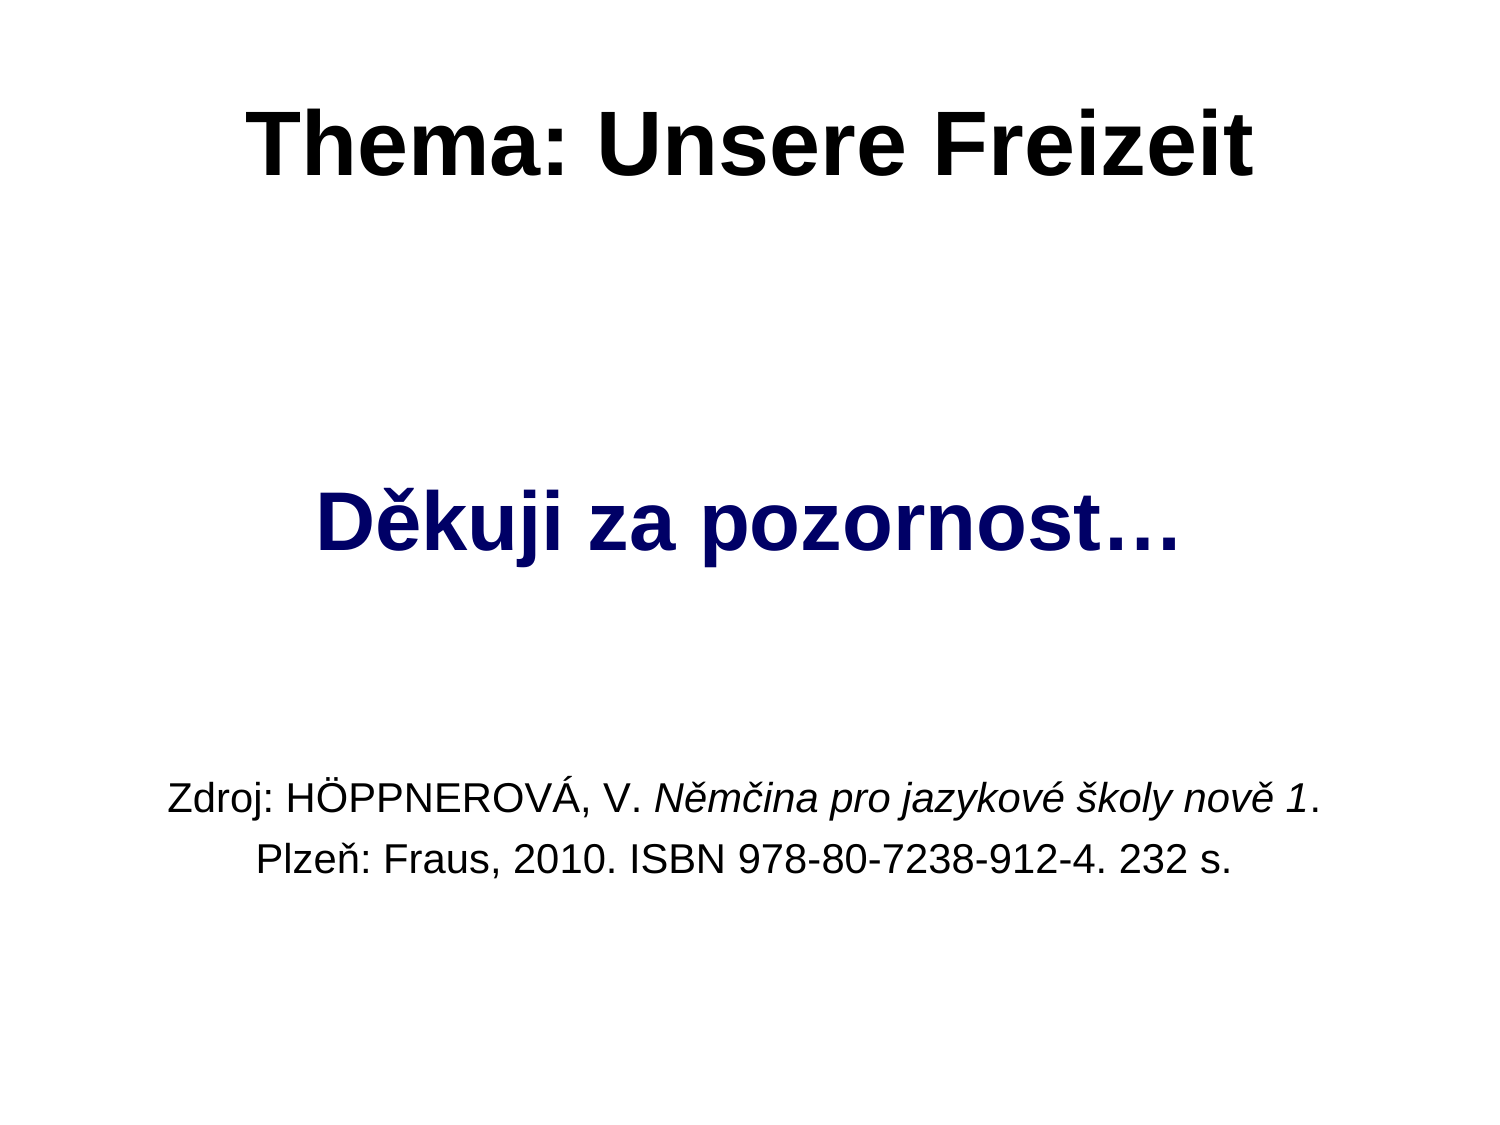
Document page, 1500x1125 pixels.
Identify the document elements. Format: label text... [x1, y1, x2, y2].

list Děkuji za pozornost… Zdroj: HÖPPNEROVÁ, V. Němčina pro jazykové školy nově 1. Plzeň: Fraus, 2010. ISBN 978-80-7238-912-4. 232 s. [75, 262, 1426, 1010]
title Thema: Unsere Freizeit [75, 45, 1426, 233]
